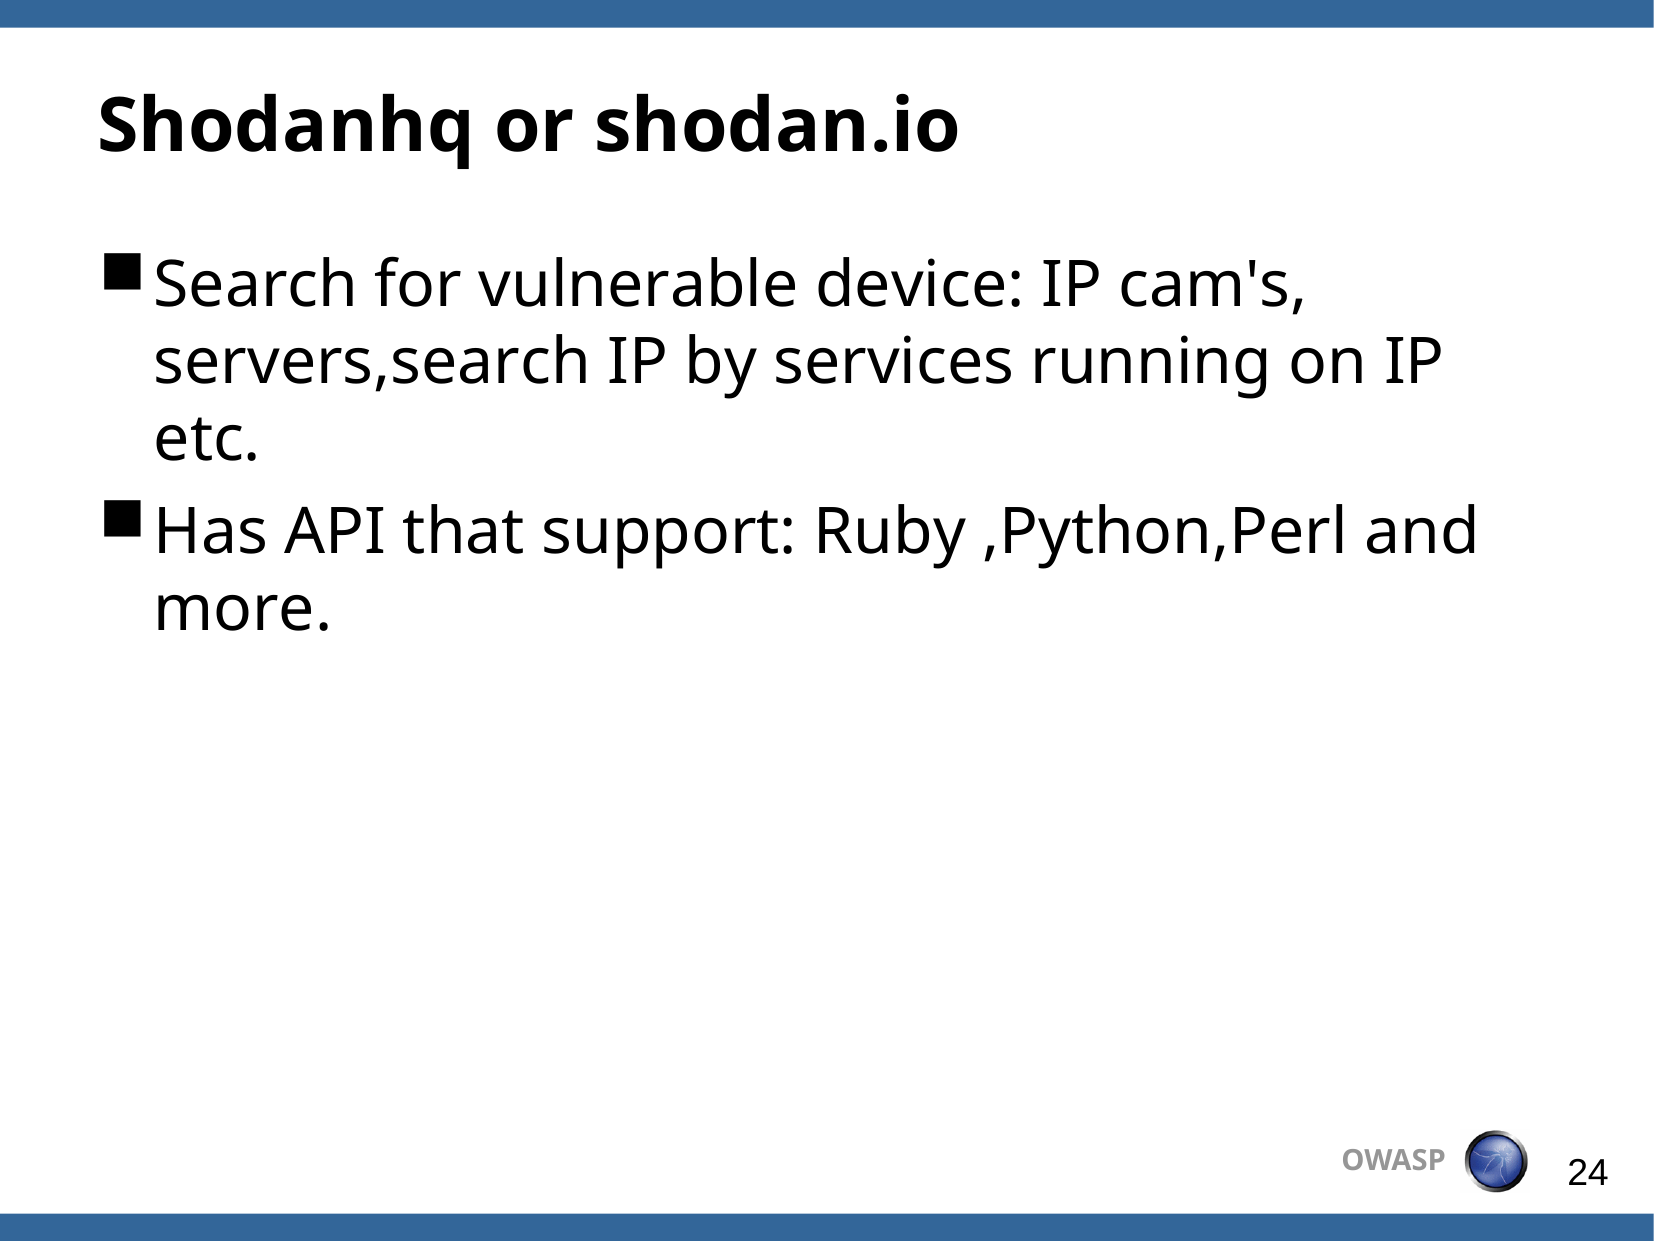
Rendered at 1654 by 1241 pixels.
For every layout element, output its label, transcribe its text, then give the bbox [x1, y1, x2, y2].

picture [1460, 1129, 1530, 1193]
title Shodanhq or shodan.io [82, 35, 1571, 207]
list Search for vulnerable device: IP cam's, servers,search IP by services running on IP etc. Has API that support: Ruby ,Python,Perl and more. [82, 234, 1571, 1108]
